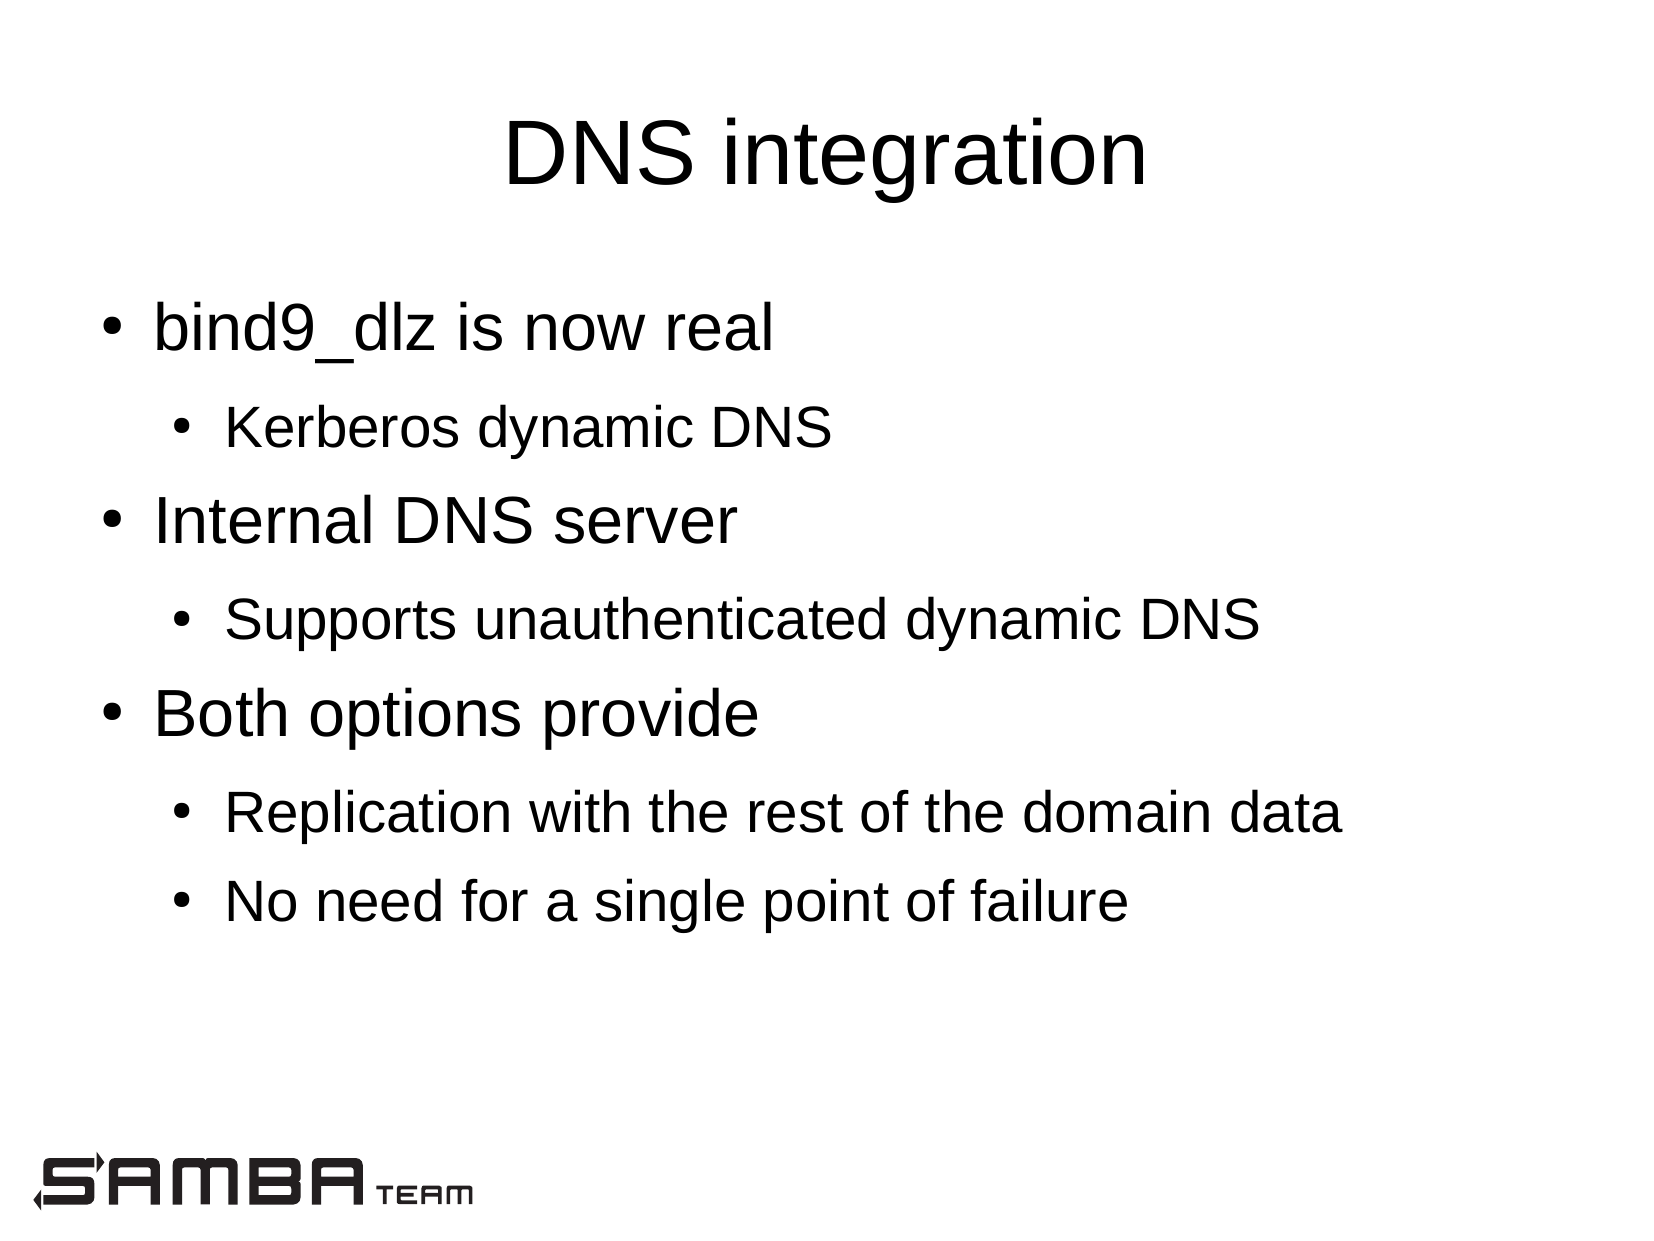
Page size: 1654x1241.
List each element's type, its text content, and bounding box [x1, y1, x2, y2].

list bind9_dlz is now real Kerberos dynamic DNS Internal DNS server Supports unauthenticated dynamic DNS Both options provide Replication with the rest of the domain data No need for a single point of failure [82, 290, 1571, 1109]
title DNS integration [82, 49, 1571, 257]
